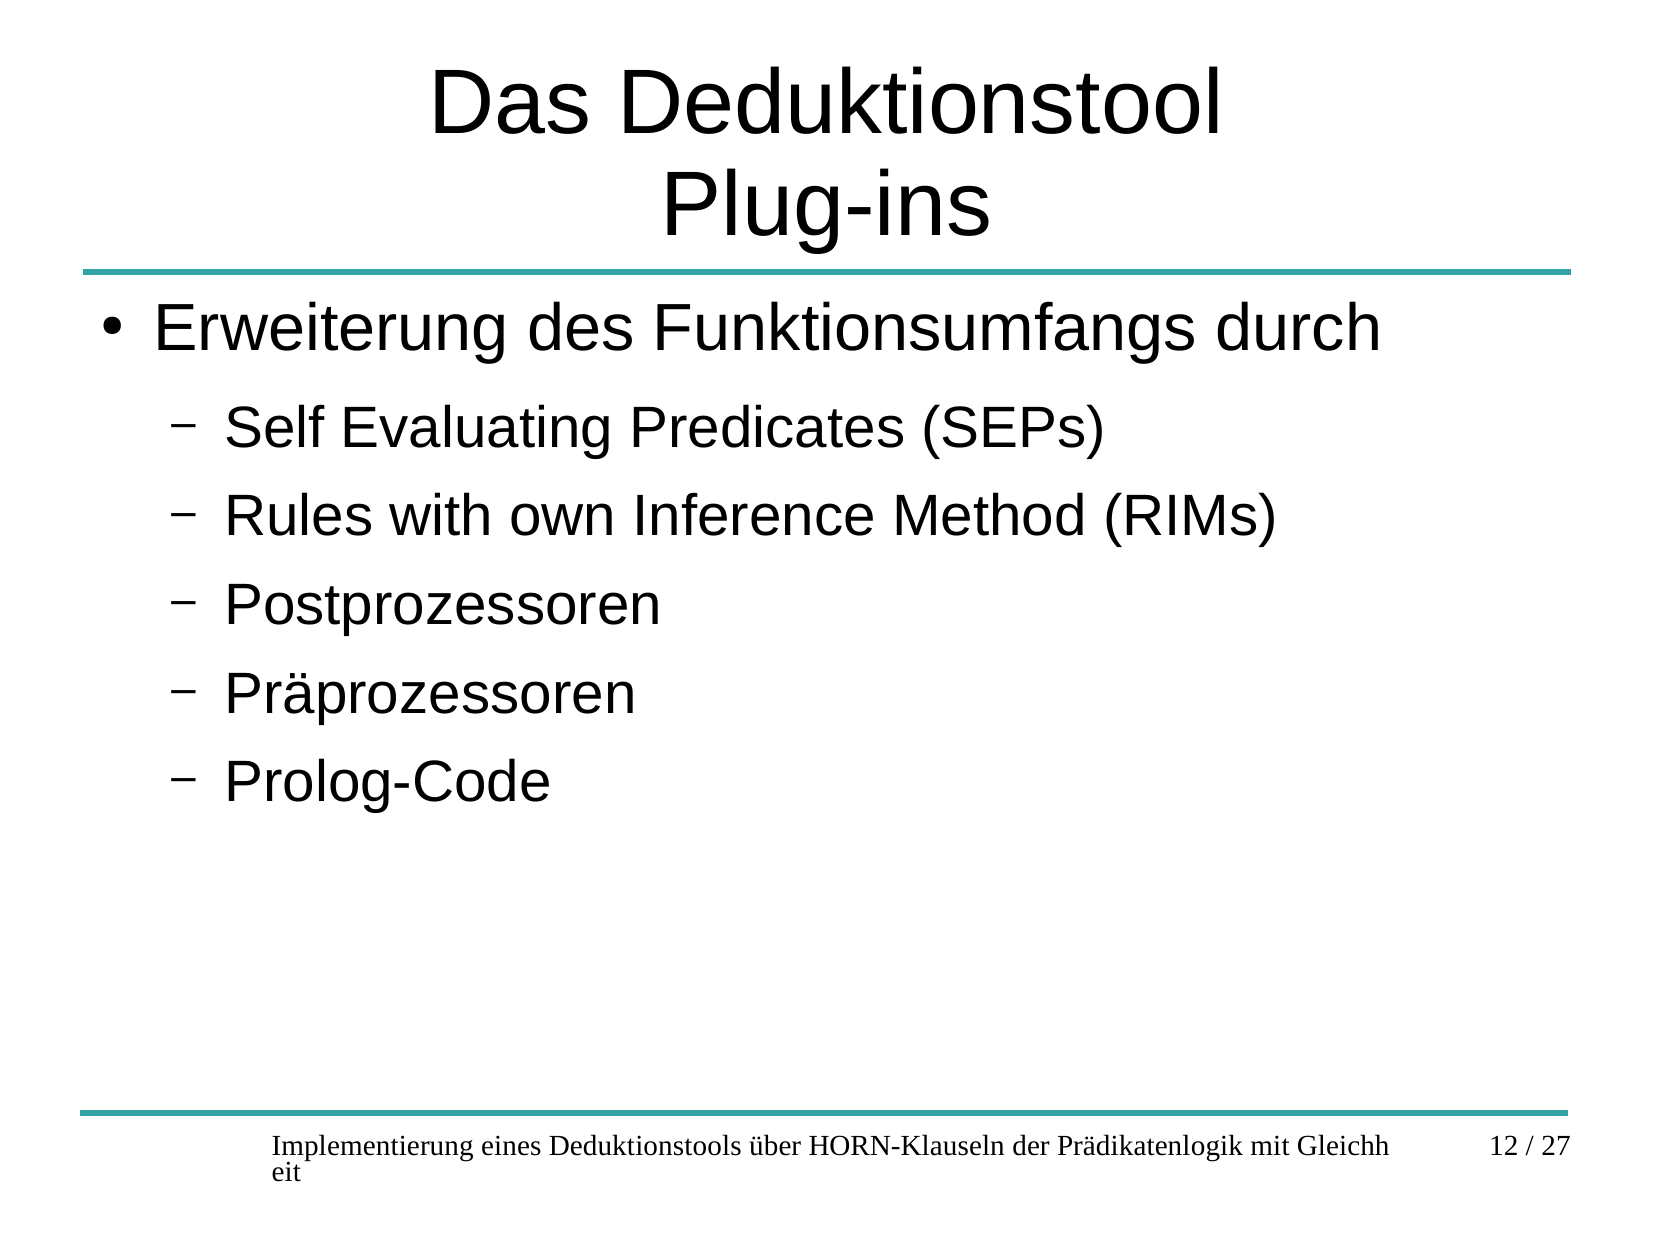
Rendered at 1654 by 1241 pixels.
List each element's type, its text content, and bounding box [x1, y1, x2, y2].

list Erweiterung des Funktionsumfangs durch Self Evaluating Predicates (SEPs) Rules with own Inference Method (RIMs) Postprozessoren Präprozessoren Prolog-Code [82, 290, 1538, 1099]
title Das Deduktionstool Plug-ins [82, 49, 1571, 257]
